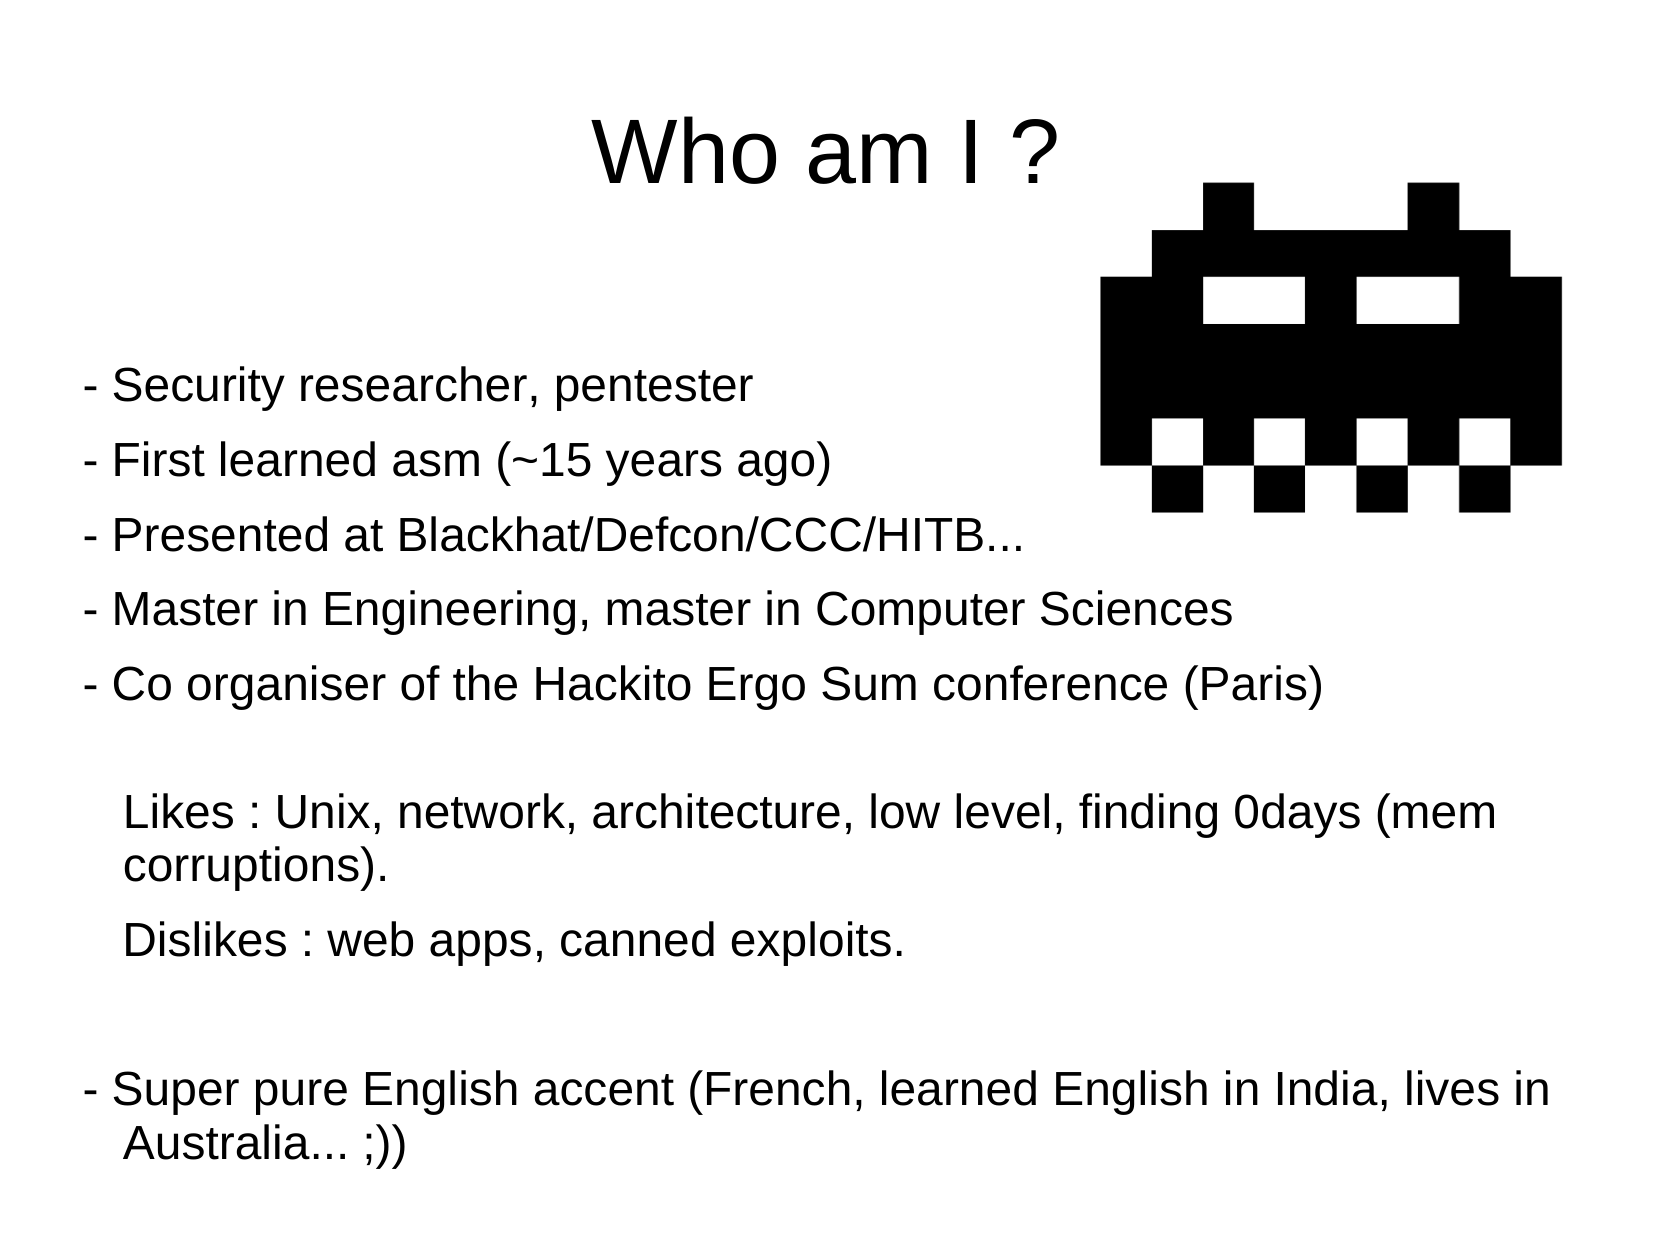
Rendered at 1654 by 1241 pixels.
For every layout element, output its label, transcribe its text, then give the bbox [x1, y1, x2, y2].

title Who am I ? [82, 49, 1571, 257]
picture [1051, 173, 1609, 520]
list - Security researcher, pentester - First learned asm (~15 years ago) - Presented at Blackhat/Defcon/CCC/HITB... - Master in Engineering, master in Computer Sciences - Co organiser of the Hackito Ergo Sum conference (Paris) Likes : Unix, network, architecture, low level, finding 0days (mem corruptions). Dislikes : web apps, canned exploits. - Super pure English accent (French, learned English in India, lives in Australia... ;)) [82, 354, 1571, 1173]
